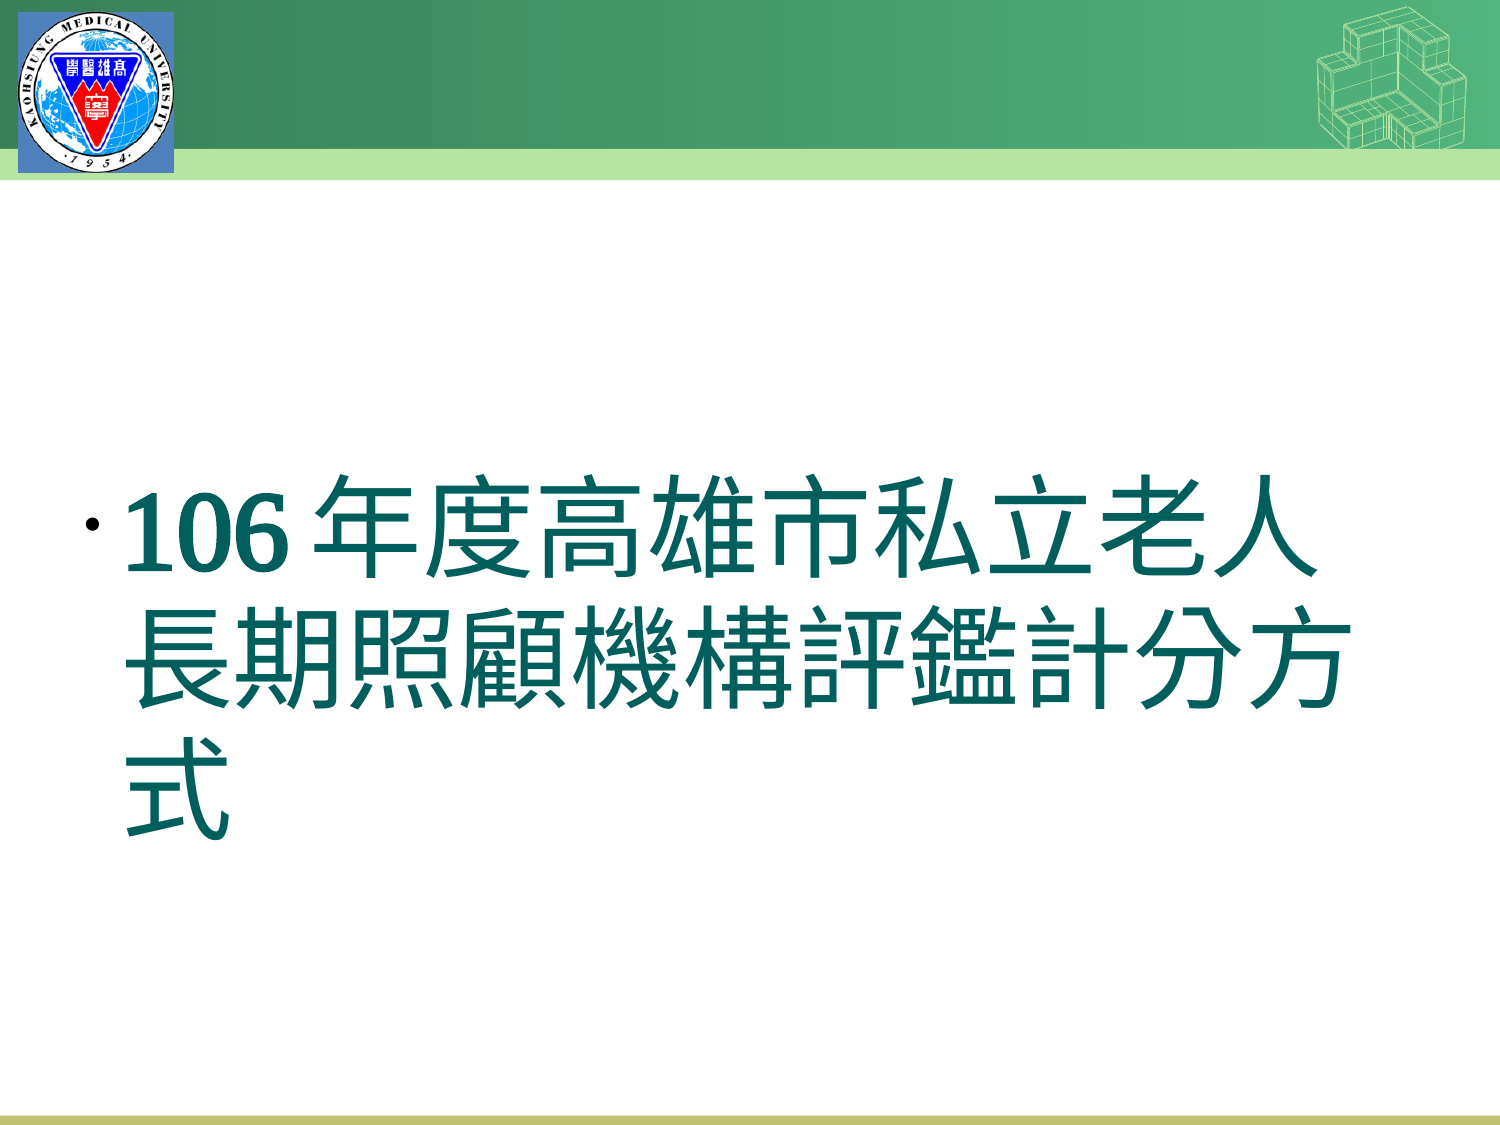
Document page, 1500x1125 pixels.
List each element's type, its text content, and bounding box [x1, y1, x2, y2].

picture [17, 11, 174, 173]
list 106年度高雄市私立老人長期照顧機構評鑑計分方式 [70, 457, 1441, 776]
